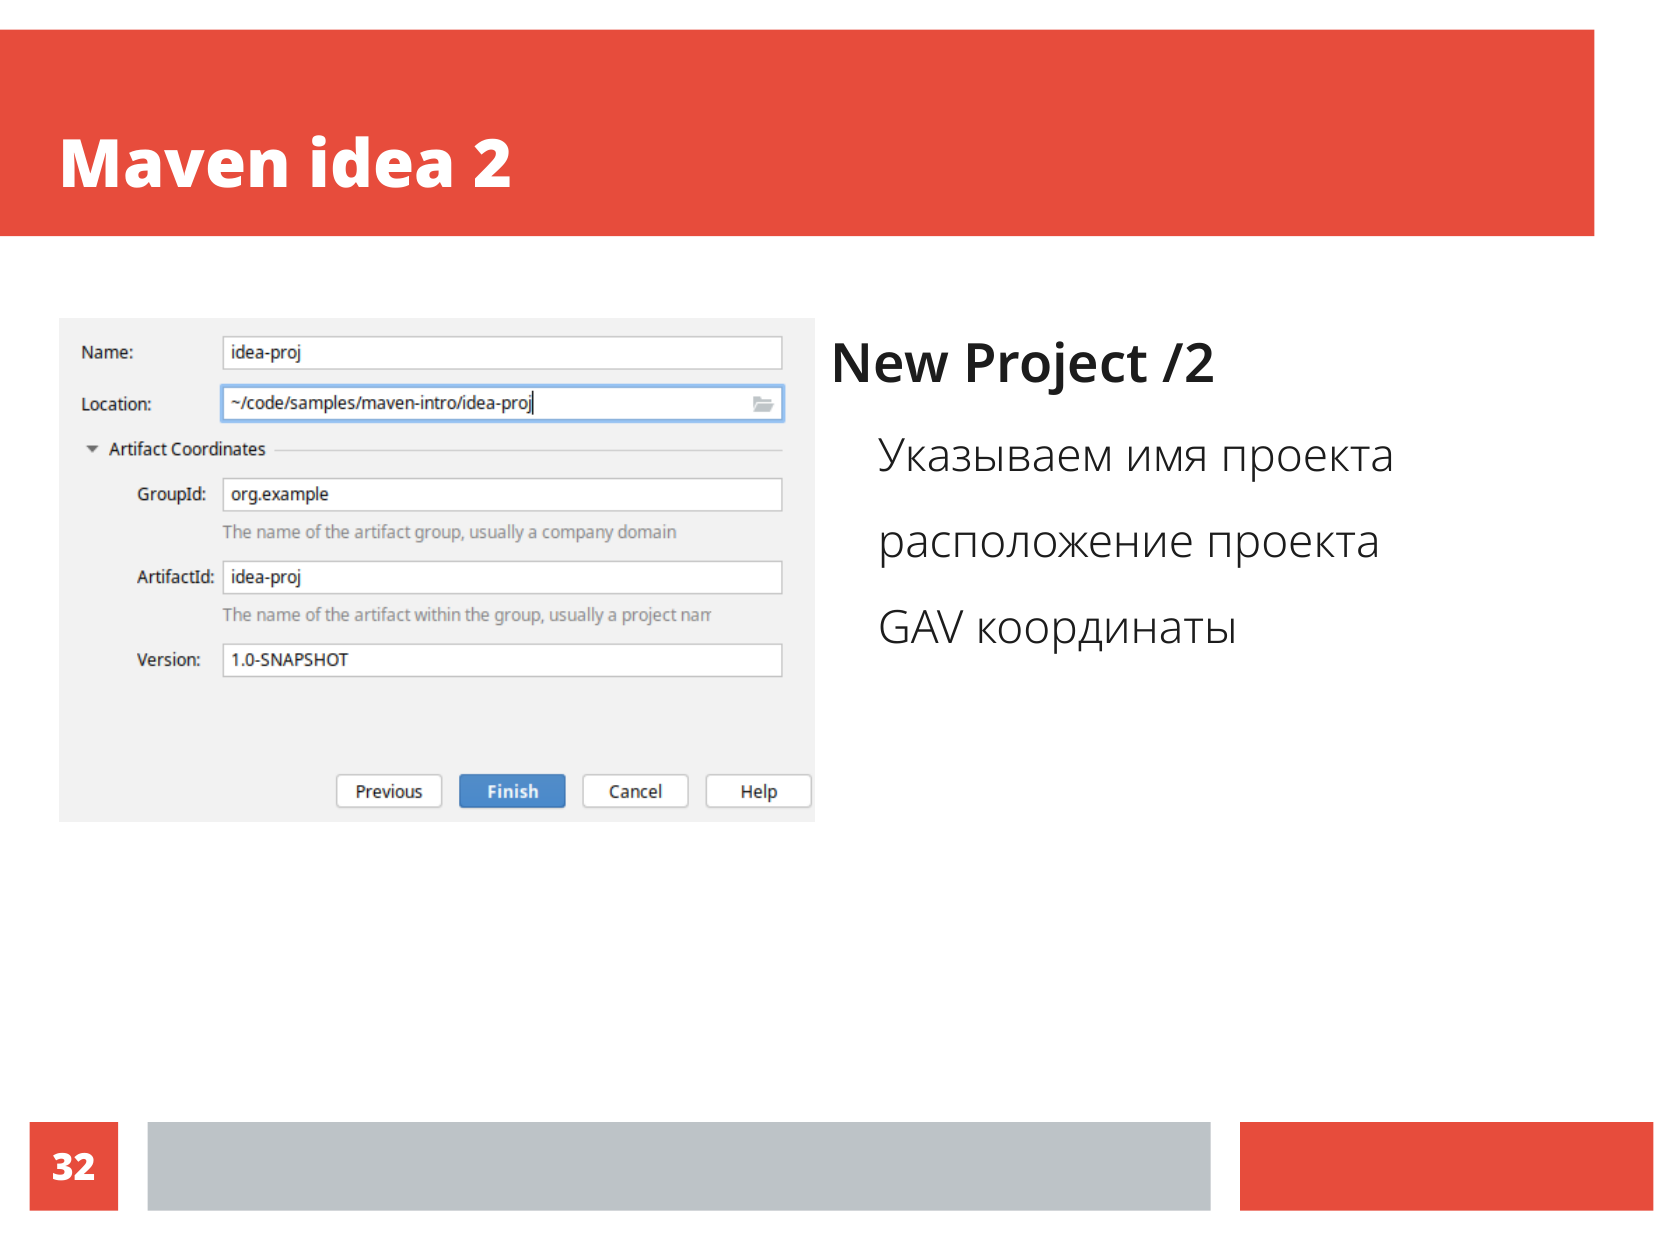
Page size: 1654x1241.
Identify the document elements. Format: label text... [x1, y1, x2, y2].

list New Project /2 Указываем имя проекта расположение проекта GAV координаты [830, 324, 1566, 1093]
picture [59, 318, 815, 822]
title Maven idea 2 [59, 59, 1595, 207]
